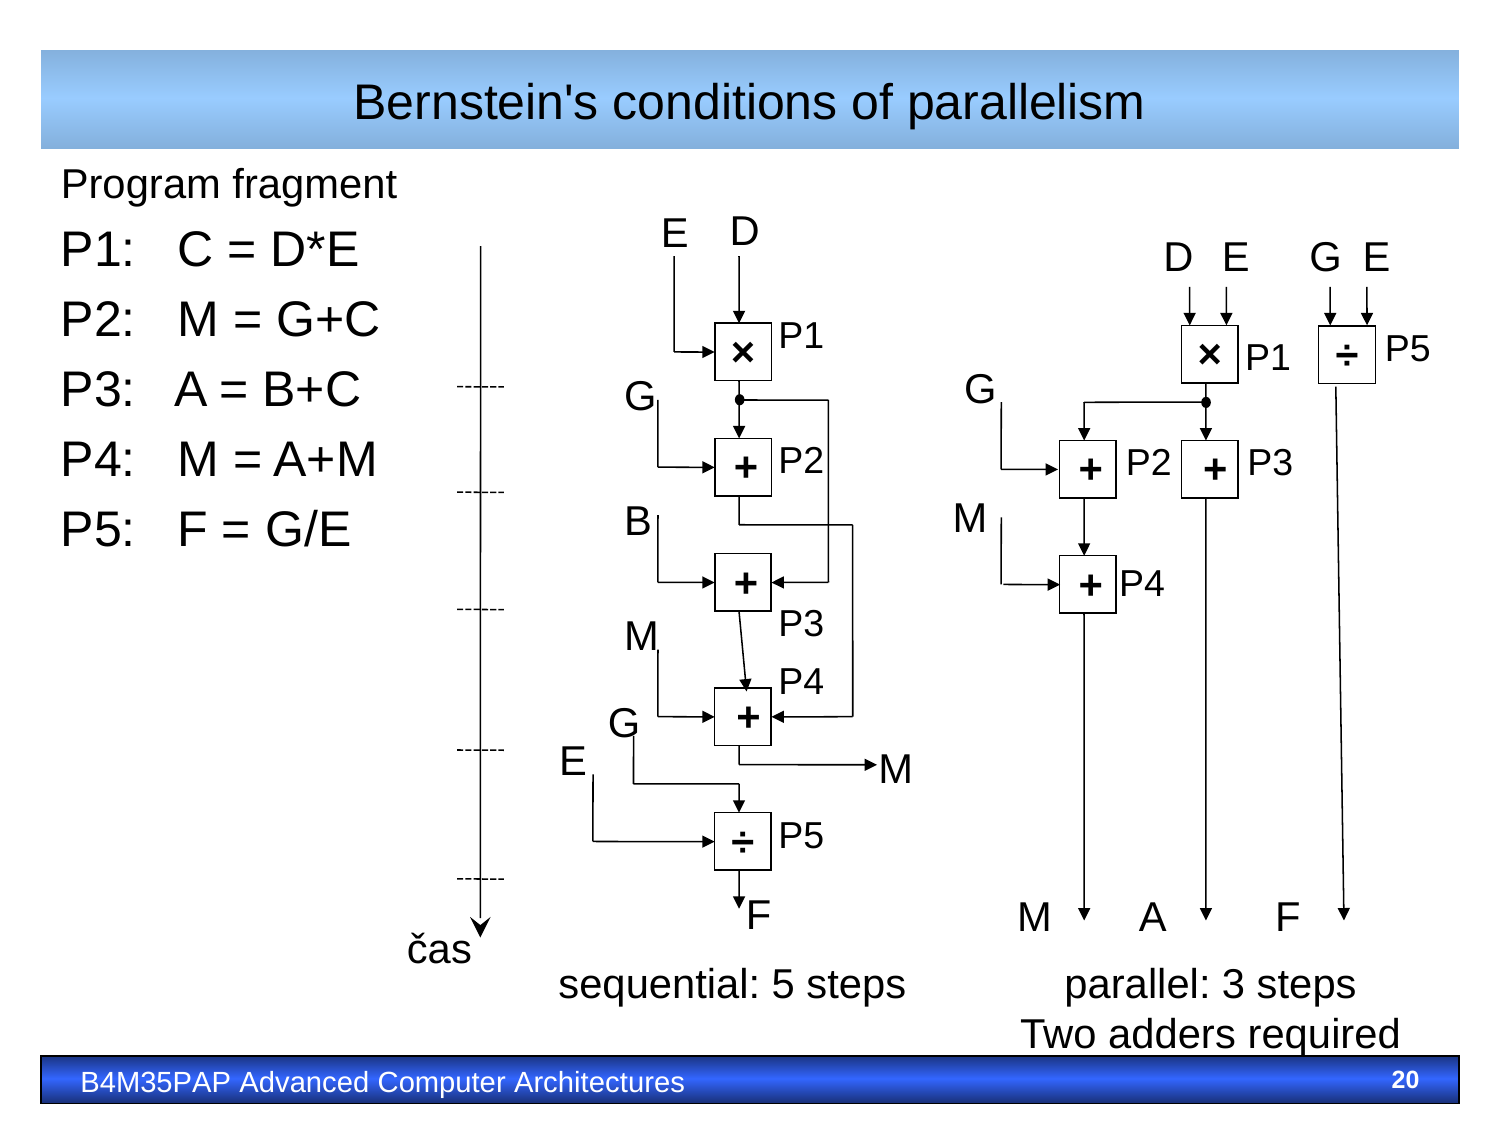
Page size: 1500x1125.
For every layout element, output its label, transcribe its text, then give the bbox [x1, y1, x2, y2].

text_box P5 [1359, 316, 1457, 403]
text_box G [1294, 222, 1347, 309]
text_box + [1198, 440, 1222, 499]
text_box + [1059, 555, 1104, 614]
text_box M [609, 601, 707, 688]
text_box E [645, 197, 744, 285]
text_box G [949, 354, 1047, 441]
title Bernstein's conditions of parallelism [41, 50, 1459, 149]
text_box + [1059, 440, 1100, 499]
text_box P2 [763, 428, 861, 516]
text_box P5 [763, 803, 861, 890]
text_box ÷ [714, 812, 763, 871]
text_box P4 [1104, 551, 1202, 638]
text_box P4 [763, 649, 861, 736]
text_box M [863, 733, 926, 821]
text_box P3 [763, 591, 861, 649]
text_box [735, 394, 744, 405]
text_box + [714, 438, 763, 496]
text_box ÷ [1328, 326, 1359, 384]
text_box D [744, 220, 753, 242]
text_box A [1123, 881, 1222, 949]
text_box sequential: 5 steps [527, 949, 938, 1015]
text_box F [1260, 881, 1358, 949]
text_box + [714, 553, 772, 612]
text_box × [1181, 325, 1230, 383]
text_box B [609, 486, 707, 573]
text_box P1 [1230, 325, 1328, 412]
text_box parallel: 3 steps Two adders required [974, 949, 1447, 1064]
text_box čas [339, 914, 539, 979]
text_box F [730, 879, 829, 938]
text_box D [714, 196, 813, 283]
text_box M [937, 483, 1035, 570]
text_box × [714, 323, 763, 381]
text_box D [1148, 222, 1206, 309]
text_box P2 [1100, 430, 1198, 518]
text_box P3 [1222, 430, 1320, 518]
text_box [1202, 397, 1211, 408]
text_box E [1206, 222, 1294, 309]
text_box + [714, 687, 772, 746]
text_box E [544, 726, 642, 813]
text_box E [1347, 222, 1445, 309]
text_box G [609, 361, 707, 448]
text_box P1 [763, 304, 861, 391]
text_box Program fragment P1: C = D*E P2: M = G+C P3: A = B+C P4: M = A+M P5: F = G/E [45, 149, 504, 586]
text_box G [592, 687, 691, 775]
text_box M [1001, 881, 1100, 949]
